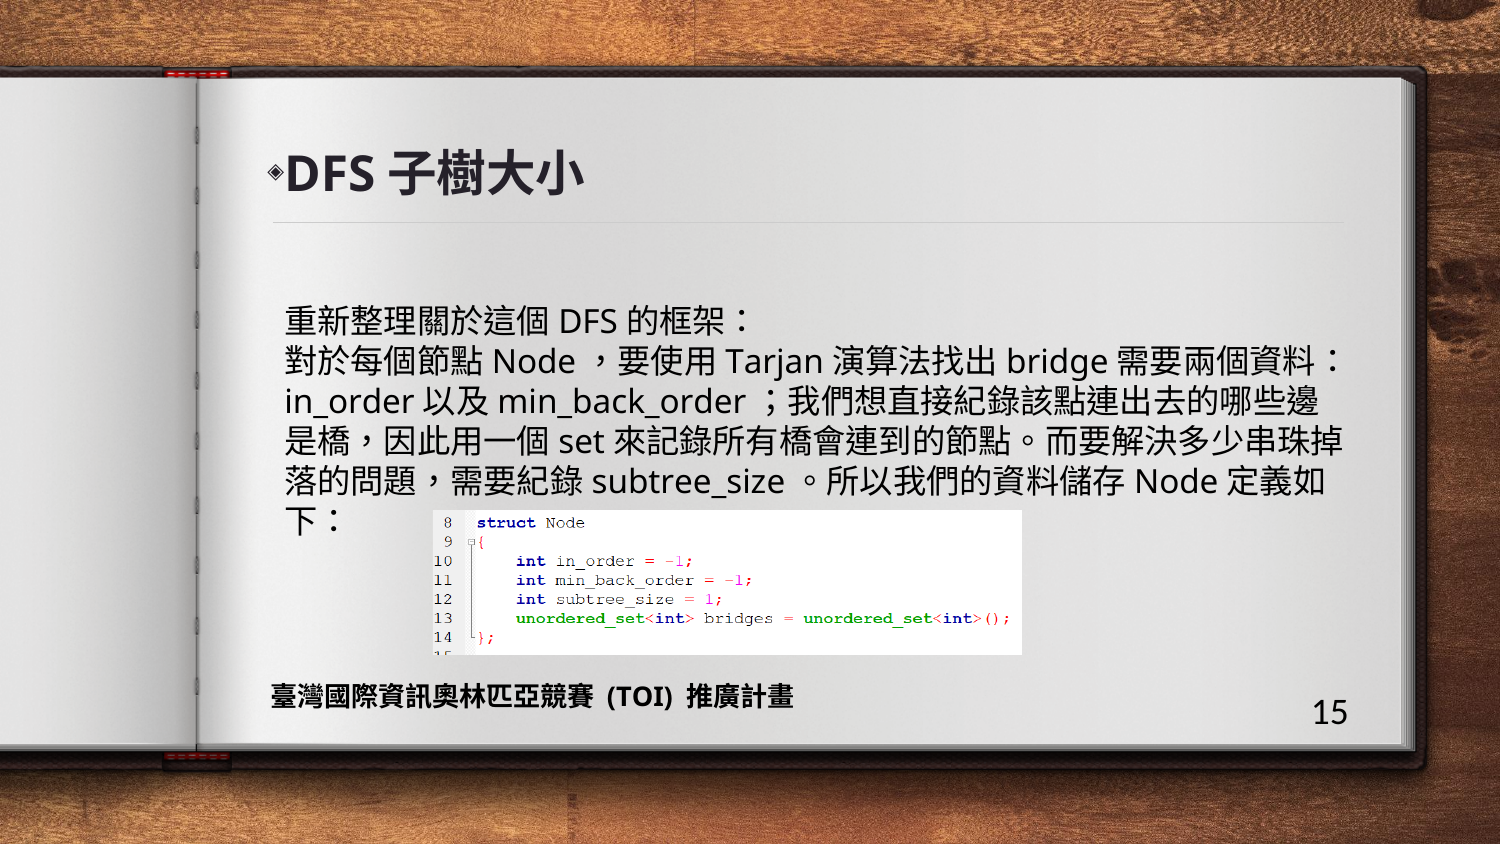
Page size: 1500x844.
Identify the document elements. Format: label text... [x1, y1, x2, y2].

text_box 重新整理關於這個DFS的框架： 對於每個節點Node，要使用Tarjan演算法找出bridge需要兩個資料：in_order以及min_back_order；我們想直接紀錄該點連出去的哪些邊是橋，因此用一個set來記錄所有橋會連到的節點。而要解決多少串珠掉落的問題，需要紀錄subtree_size。所以我們的資料儲存Node定義如下： [269, 293, 1367, 511]
text_box [1295, 672, 1386, 737]
picture [432, 510, 1022, 655]
list DFS子樹大小 [252, 126, 1194, 216]
